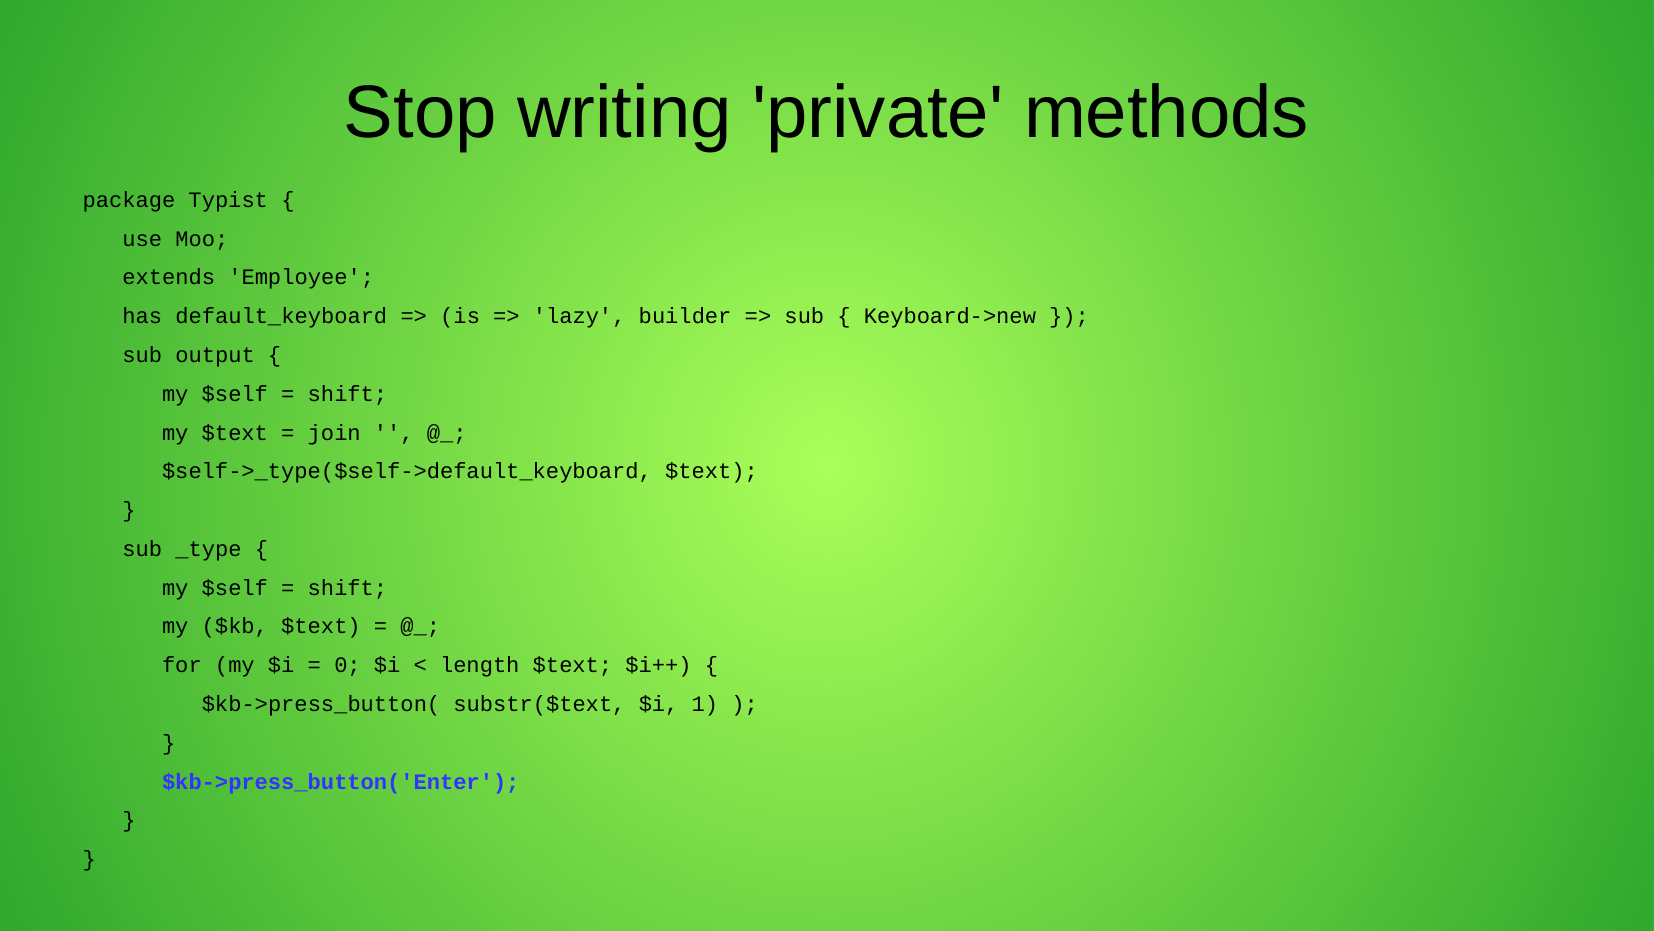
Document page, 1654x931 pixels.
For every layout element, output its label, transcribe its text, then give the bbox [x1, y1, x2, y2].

list package Typist { use Moo; extends 'Employee'; has default_keyboard => (is => 'lazy', builder => sub { Keyboard->new }); sub output { my $self = shift; my $text = join '', @_; $self->_type($self->default_keyboard, $text); } sub _type { my $self = shift; my ($kb, $text) = @_; for (my $i = 0; $i < length $text; $i++) { $kb->press_button( substr($text, $i, 1) ); } $kb->press_button('Enter'); } } [82, 188, 1571, 875]
title Stop writing 'private' methods [82, 35, 1571, 188]
